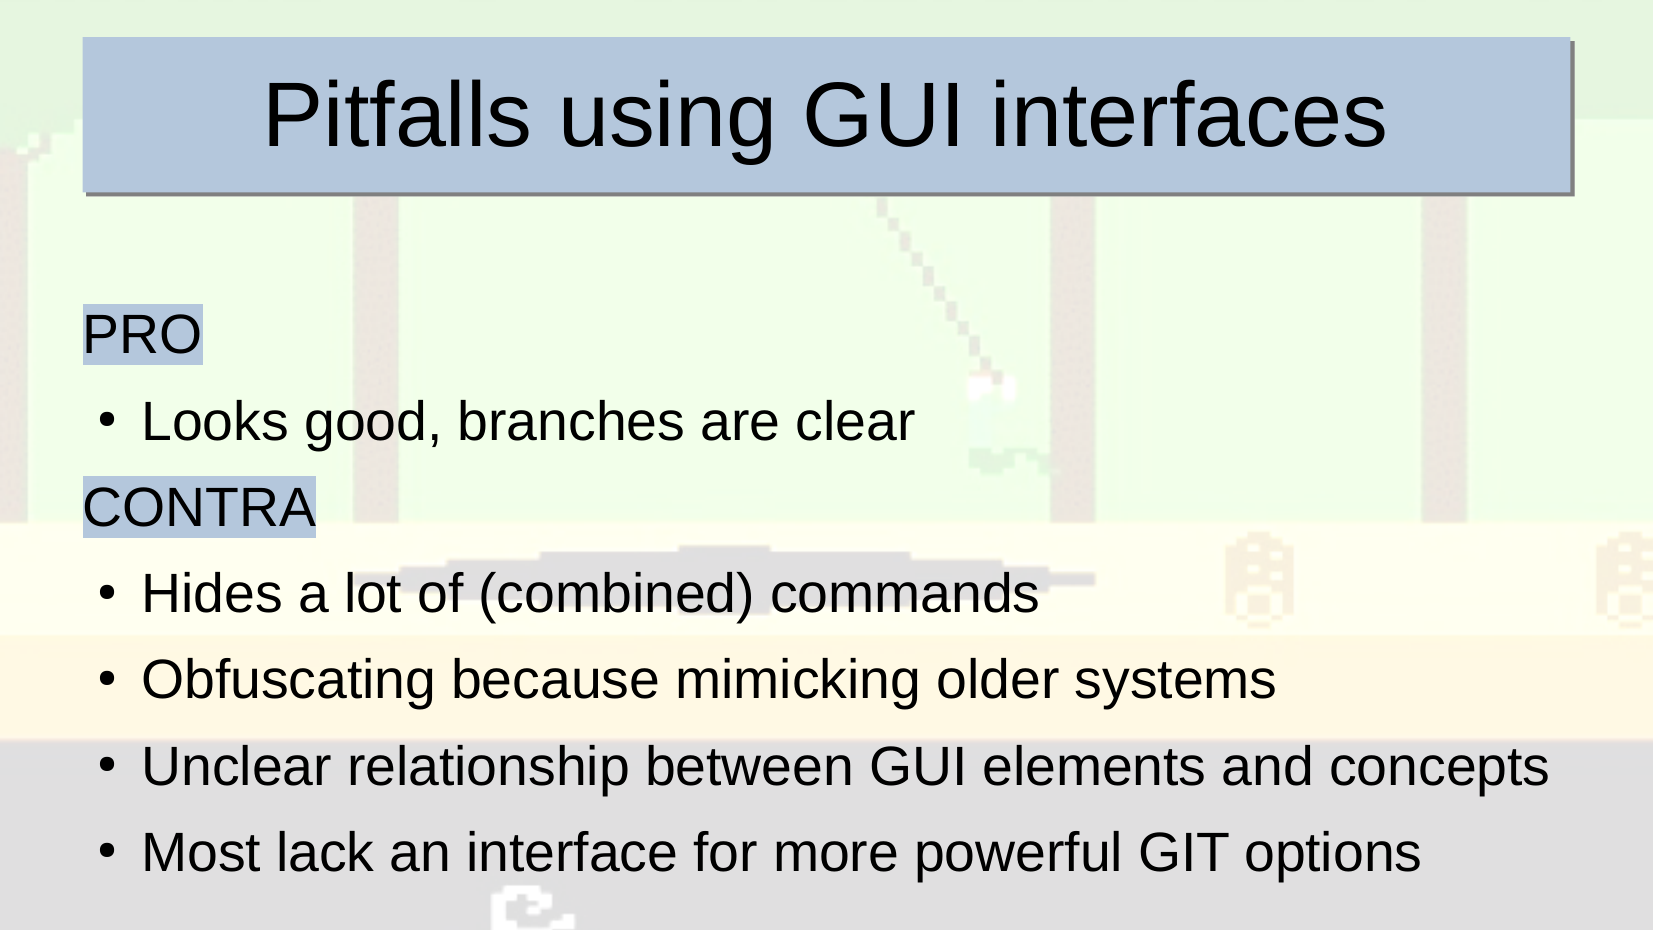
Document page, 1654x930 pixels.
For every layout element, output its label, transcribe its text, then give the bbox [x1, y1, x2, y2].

list PRO Looks good, branches are clear CONTRA Hides a lot of (combined) commands Obfuscating because mimicking older systems Unclear relationship between GUI elements and concepts Most lack an interface for more powerful GIT options [82, 217, 1571, 889]
title Pitfalls using GUI interfaces [82, 37, 1571, 193]
picture [0, 0, 1653, 930]
